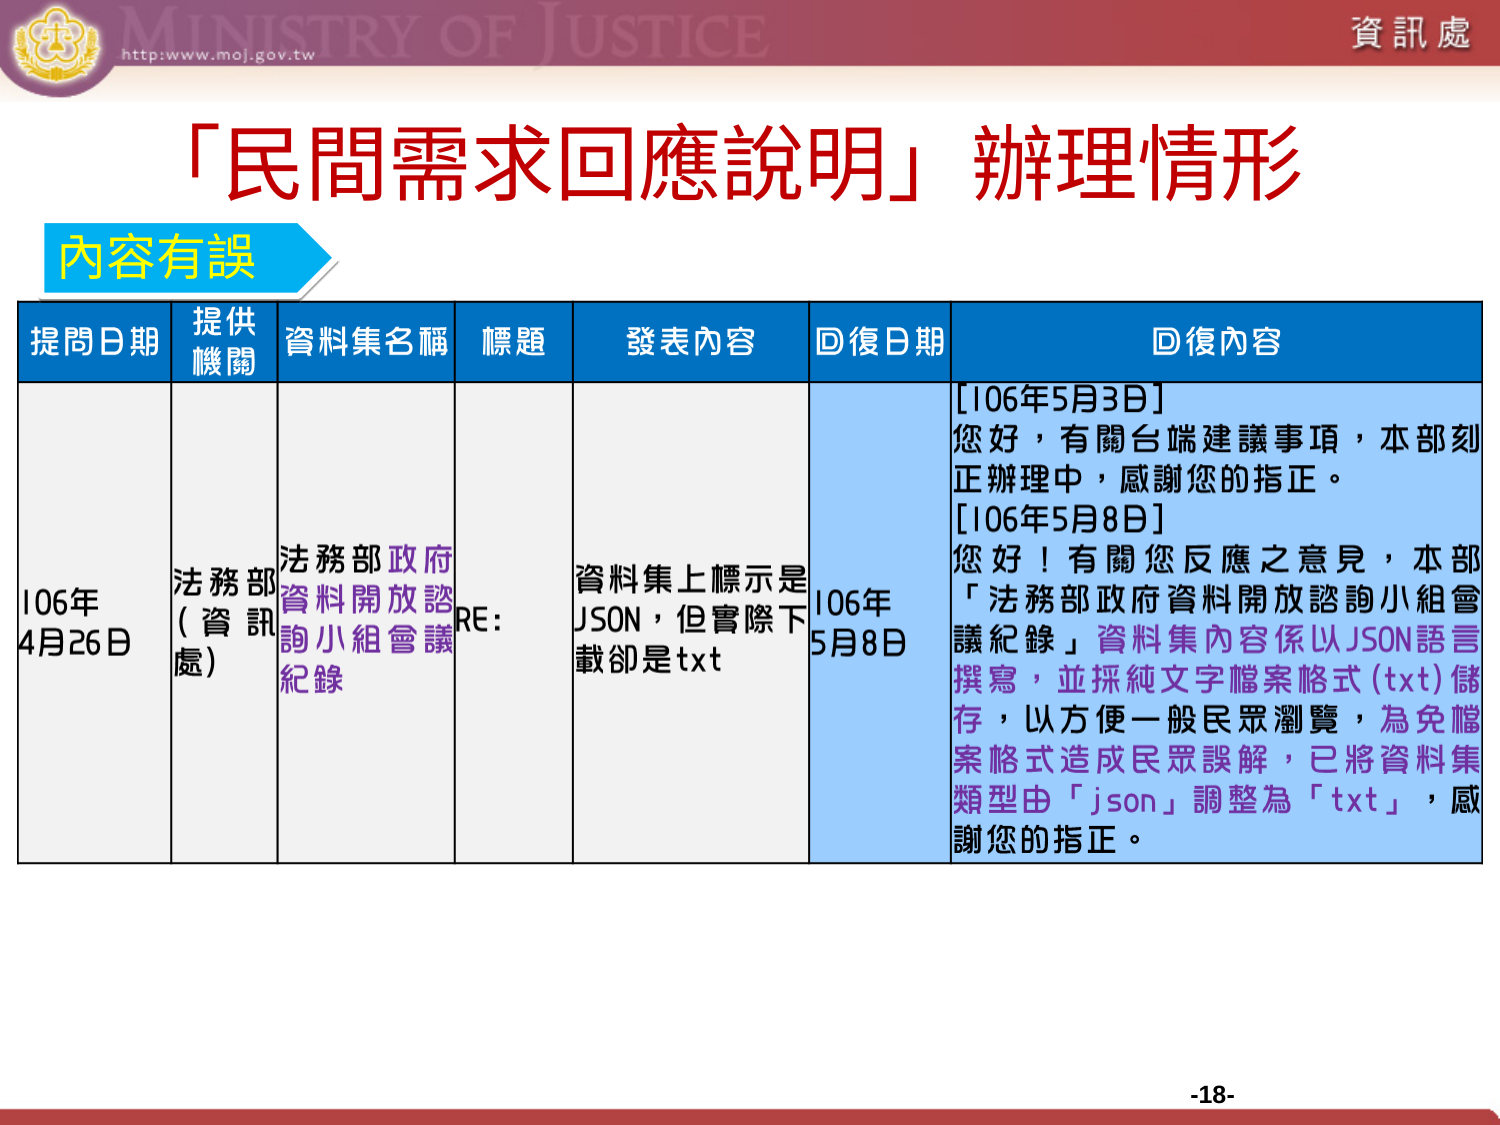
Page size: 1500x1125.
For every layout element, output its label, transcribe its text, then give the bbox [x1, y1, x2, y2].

text_box 內容有誤 [41, 217, 526, 294]
text_box -18- [1175, 1070, 1488, 1109]
picture [17, 291, 1483, 884]
text_box 「民間需求回應說明」辦理情形 [123, 103, 1333, 220]
